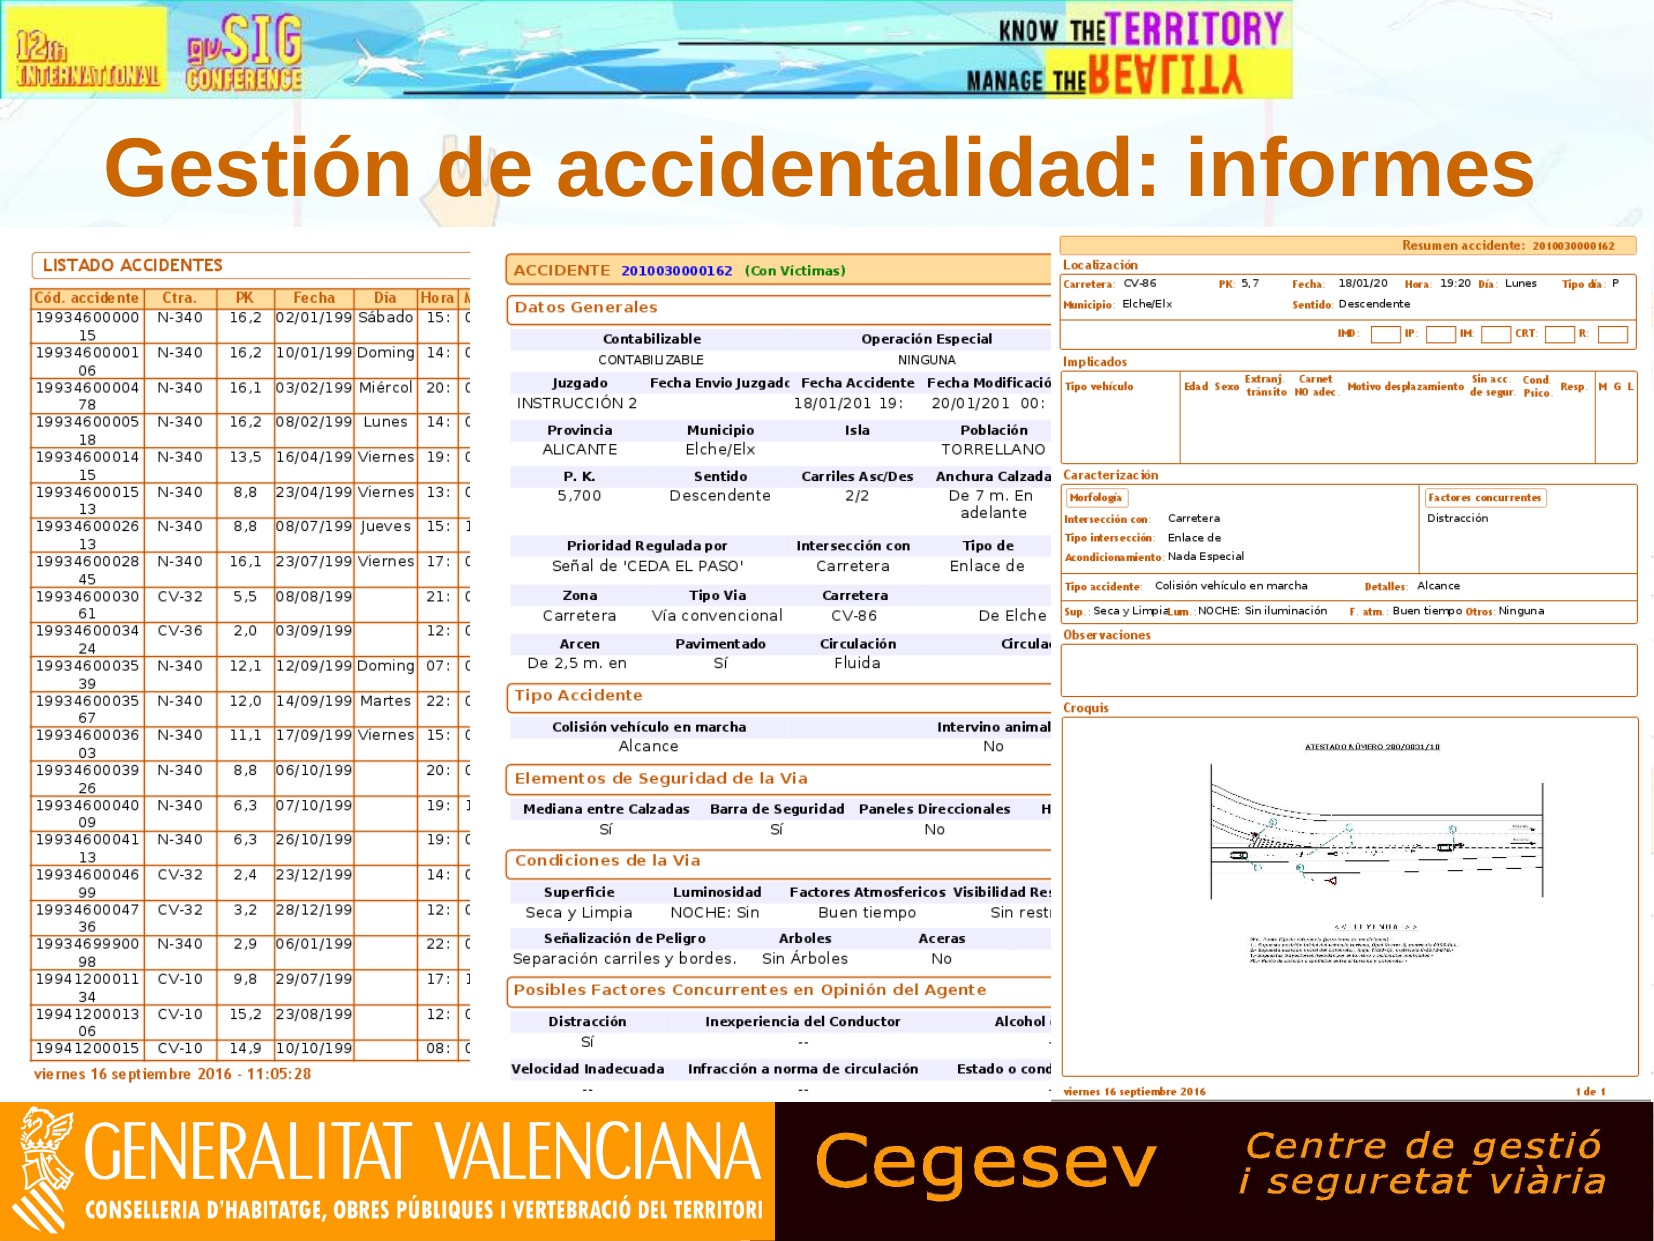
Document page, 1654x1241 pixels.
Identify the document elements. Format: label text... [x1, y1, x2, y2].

picture [0, 0, 1654, 1241]
title Gestión de accidentalidad: informes [47, 64, 1595, 272]
